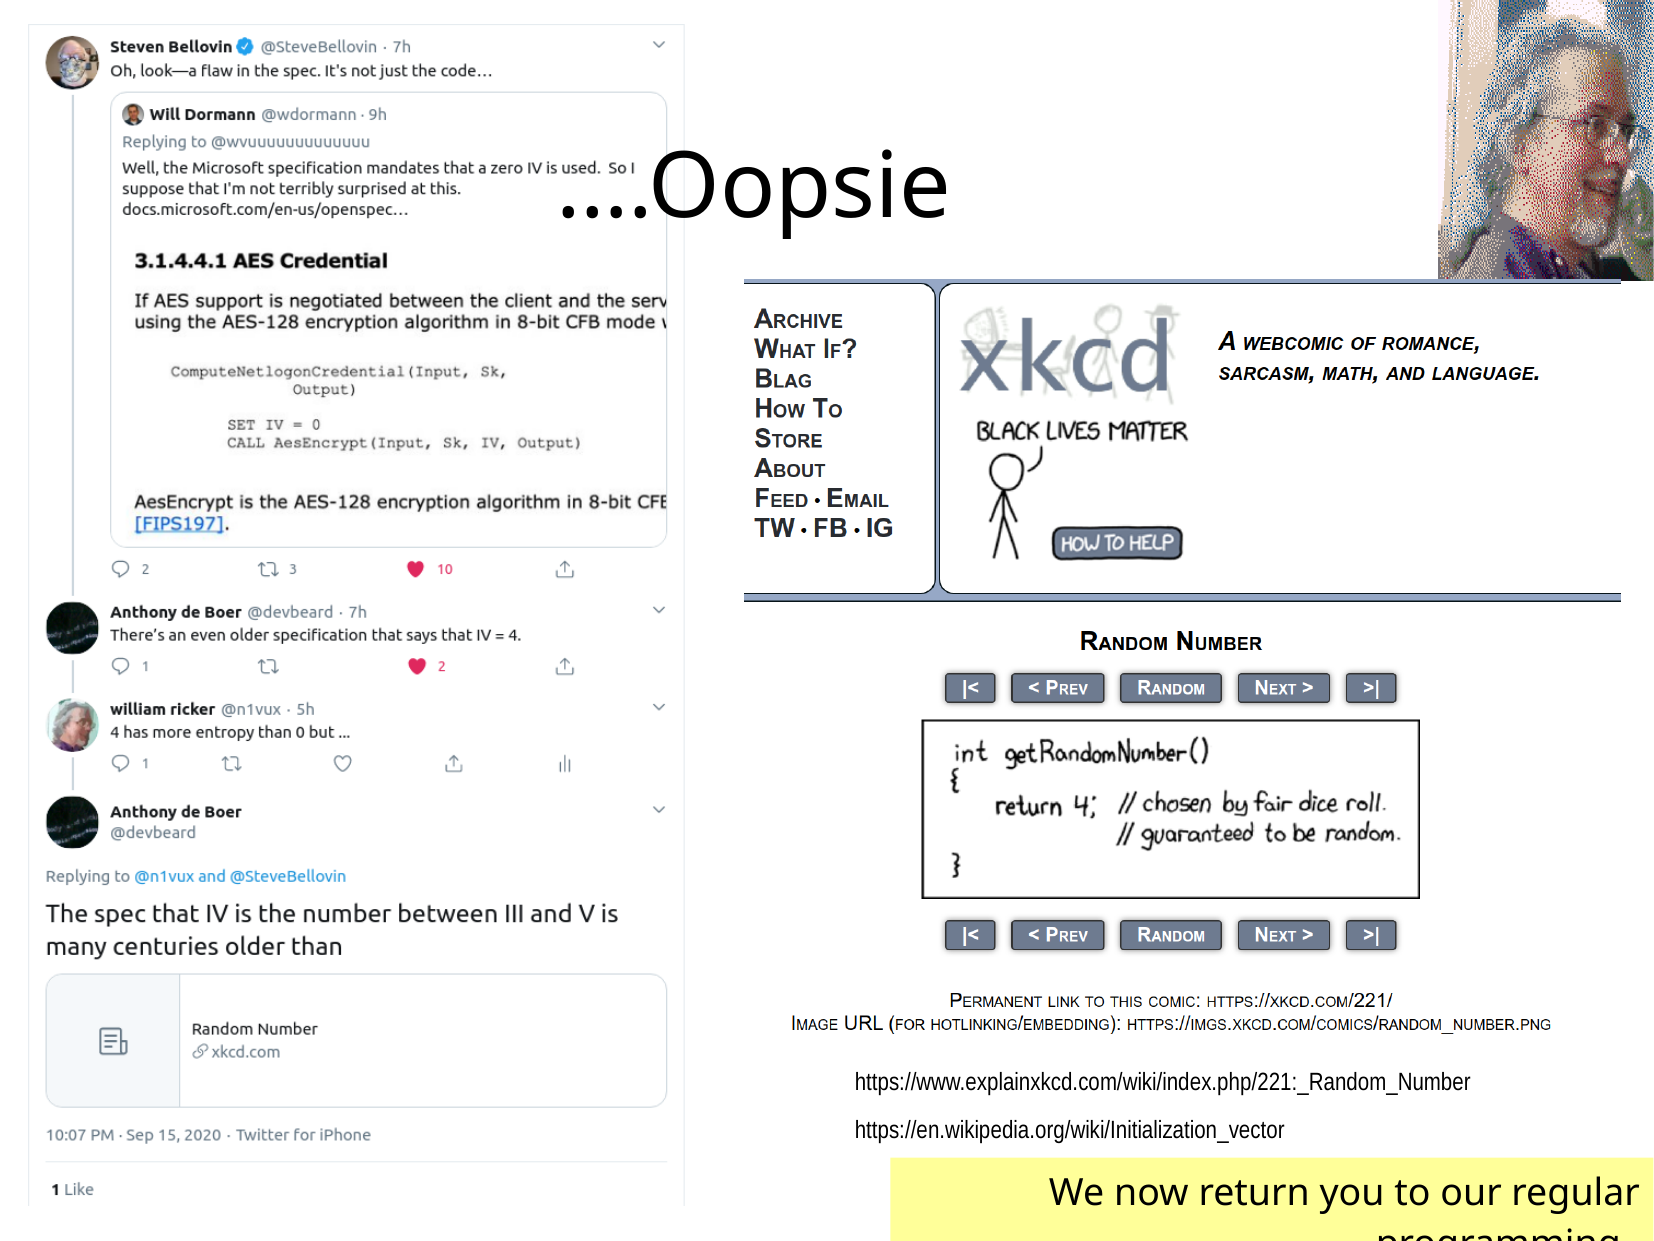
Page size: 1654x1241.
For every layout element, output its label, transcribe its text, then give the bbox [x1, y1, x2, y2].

title ….Oopsie [82, 78, 1426, 287]
picture [744, 0, 1654, 1048]
text_box We now return you to our regular programming. [890, 1157, 1654, 1241]
text_box https://en.wikipedia.org/wiki/Initialization_vector [840, 1107, 1351, 1165]
text_box https://www.explainxkcd.com/wiki/index.php/221:_Random_Number [840, 1059, 1504, 1117]
picture [27, 24, 699, 1207]
